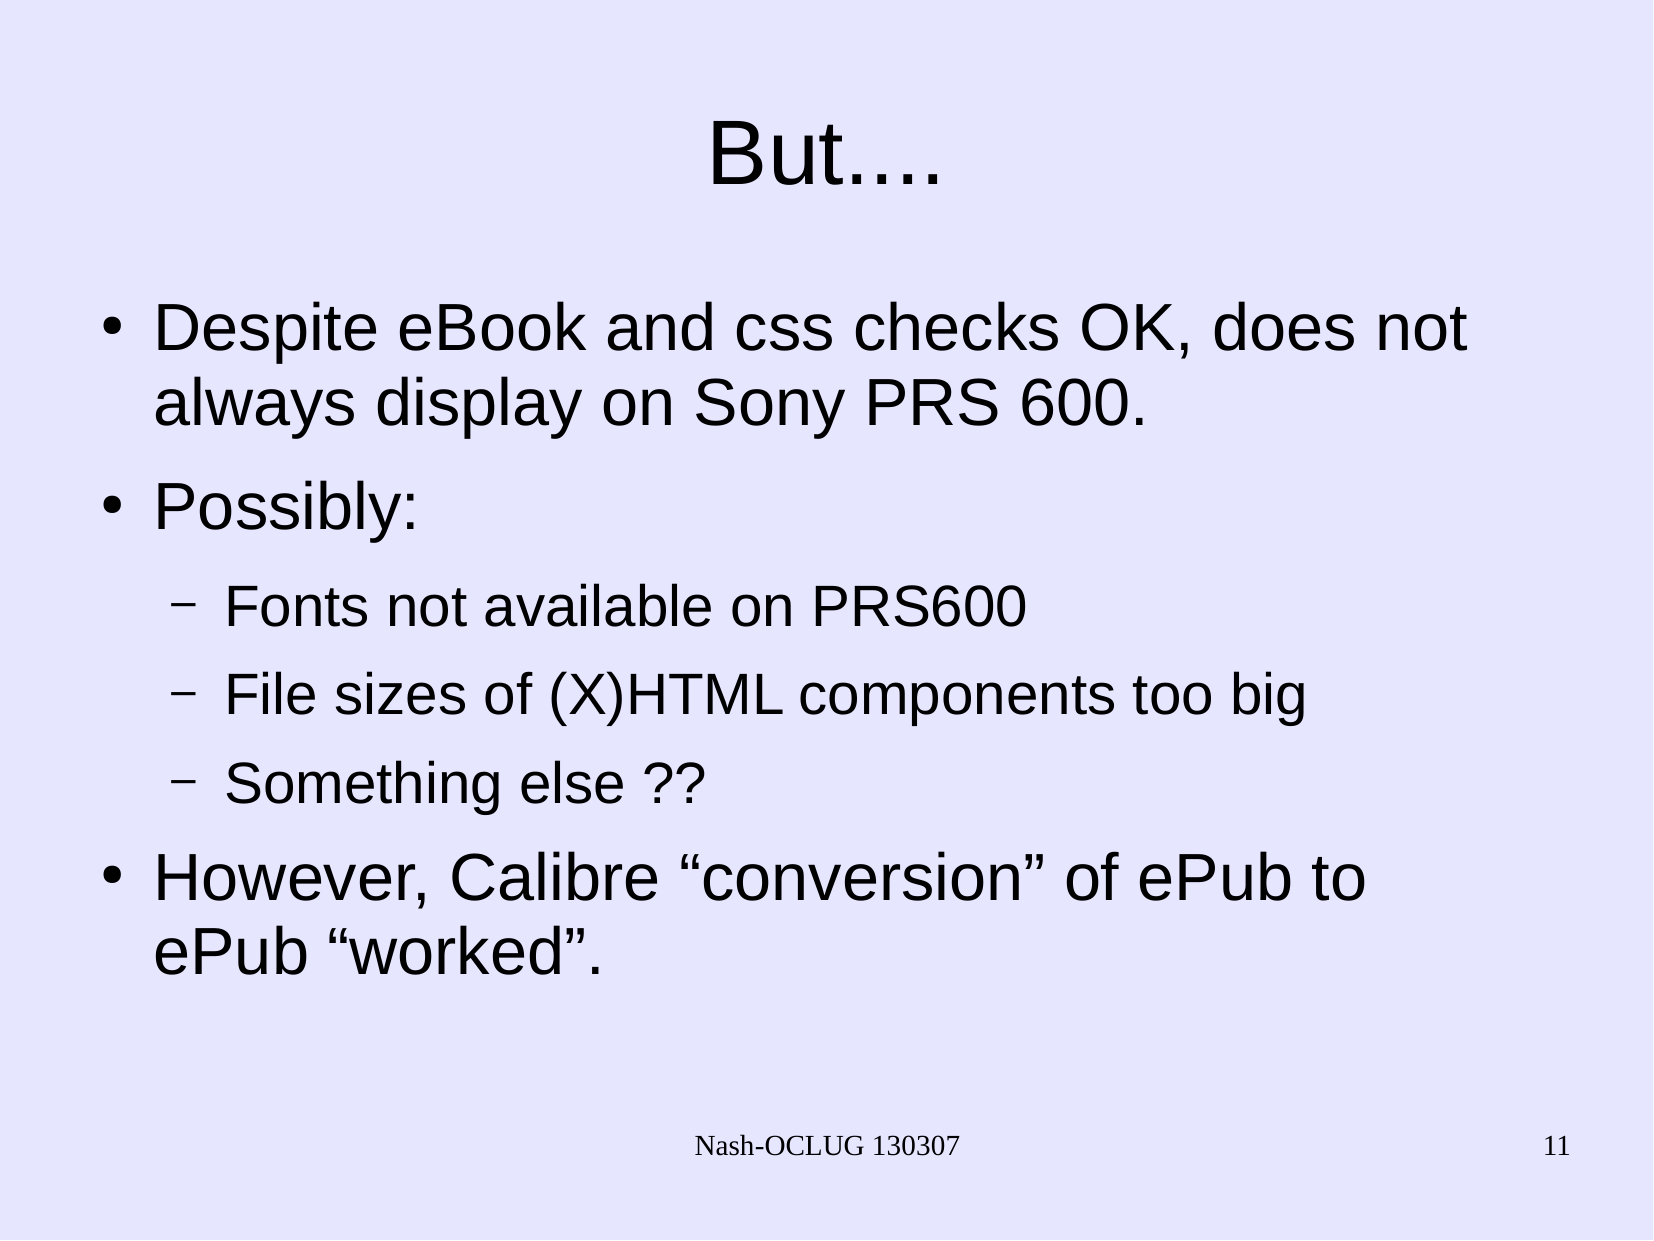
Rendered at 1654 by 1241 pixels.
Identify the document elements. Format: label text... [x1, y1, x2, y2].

title But.... [82, 49, 1571, 257]
list Despite eBook and css checks OK, does not always display on Sony PRS 600. Possibly: Fonts not available on PRS600 File sizes of (X)HTML components too big Something else ?? However, Calibre “conversion” of ePub to ePub “worked”. [82, 290, 1538, 1010]
